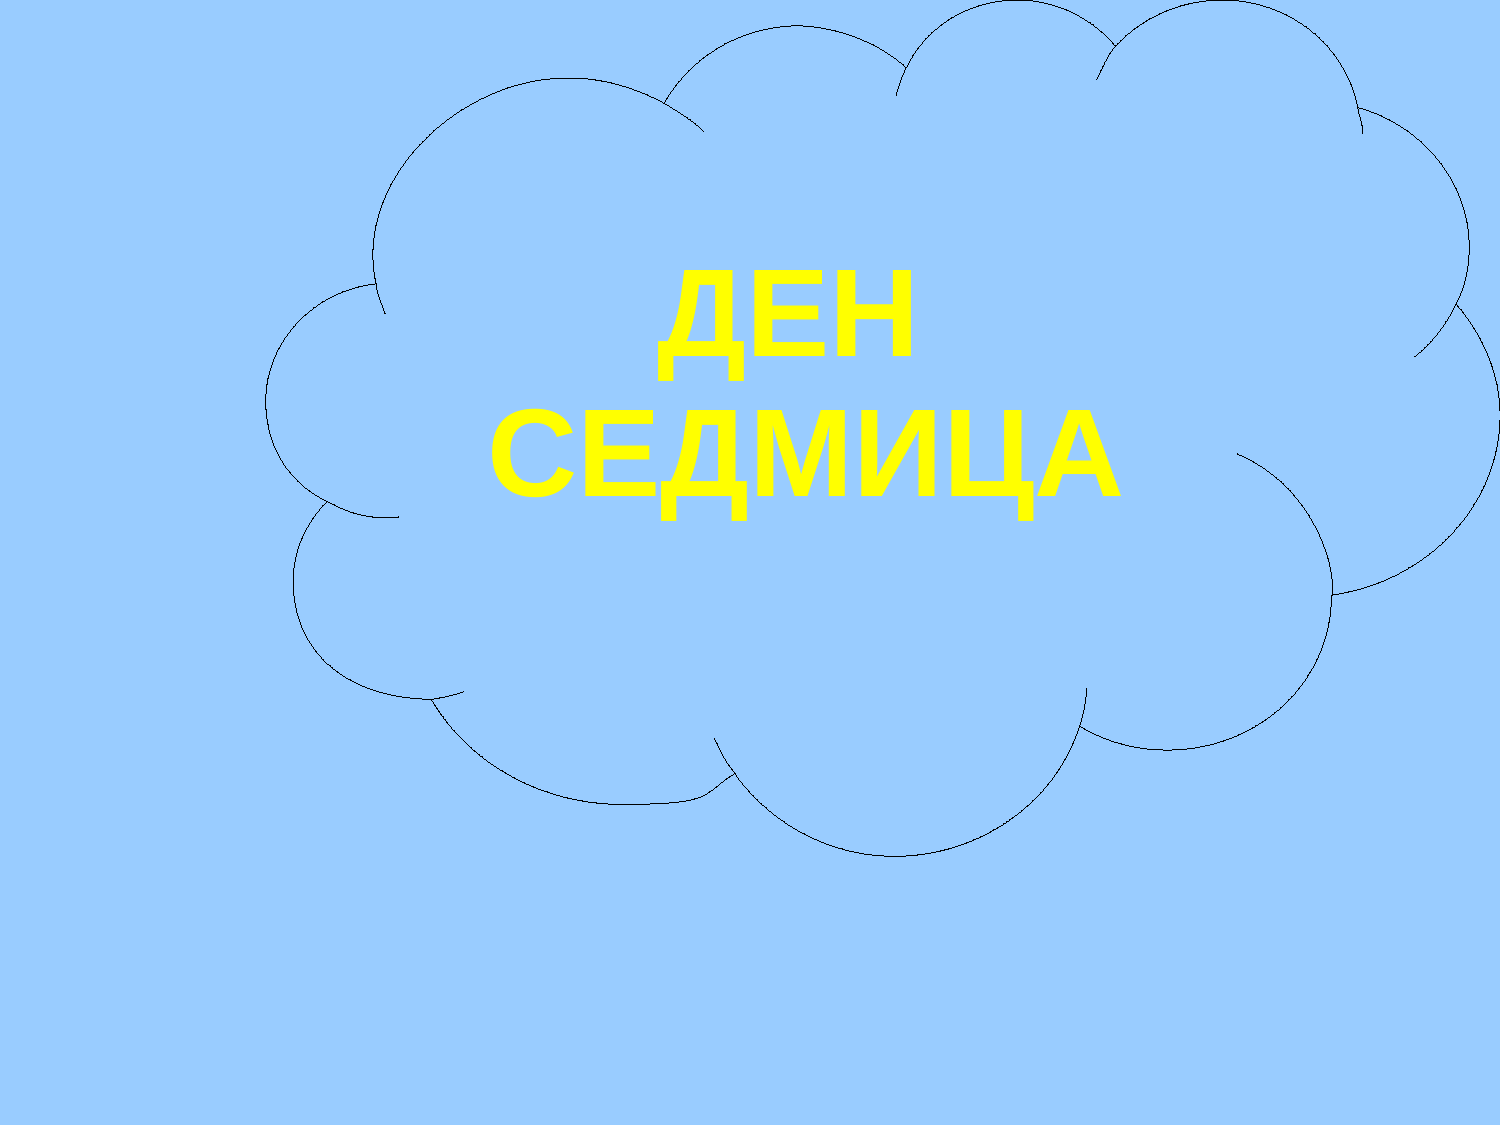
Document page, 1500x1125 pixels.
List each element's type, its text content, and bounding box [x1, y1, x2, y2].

text_box ДЕН СЕДМИЦА [472, 236, 1359, 574]
